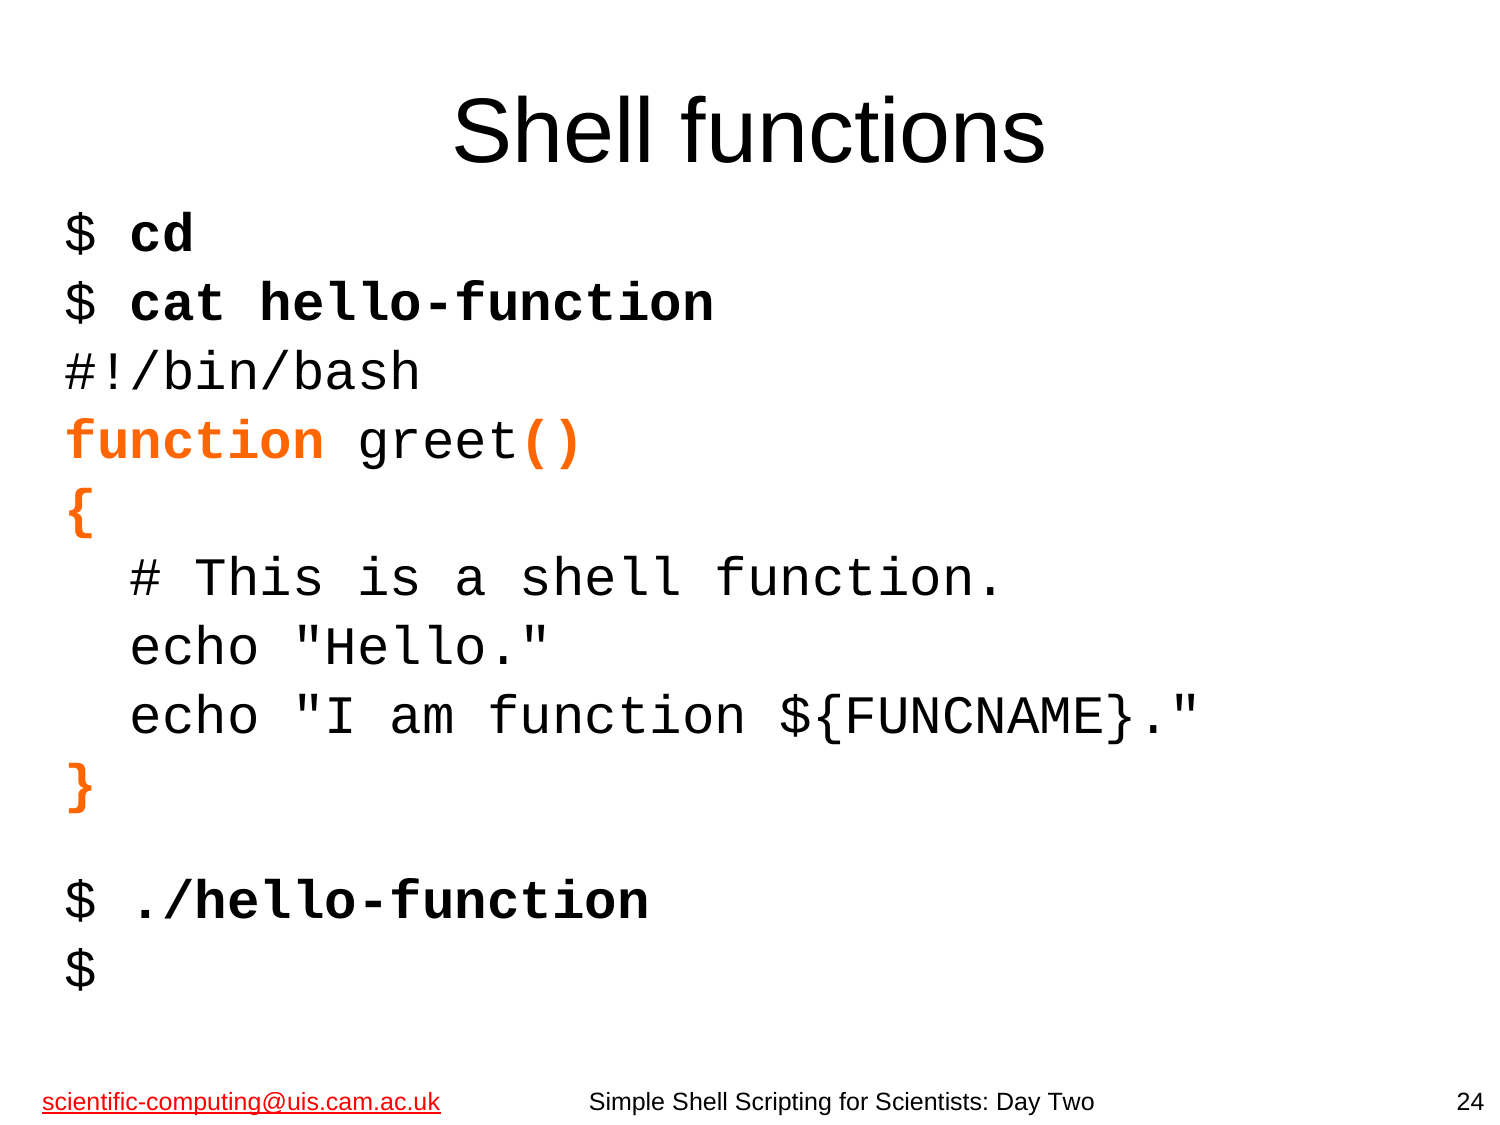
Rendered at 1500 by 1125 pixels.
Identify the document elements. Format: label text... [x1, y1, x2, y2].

title Shell functions [112, 62, 1388, 199]
list $ cd $ cat hello-function #!/bin/bash function greet() { # This is a shell function. echo "Hello." echo "I am function ${FUNCNAME}." } $ ./hello-function $ [50, 199, 1450, 1051]
